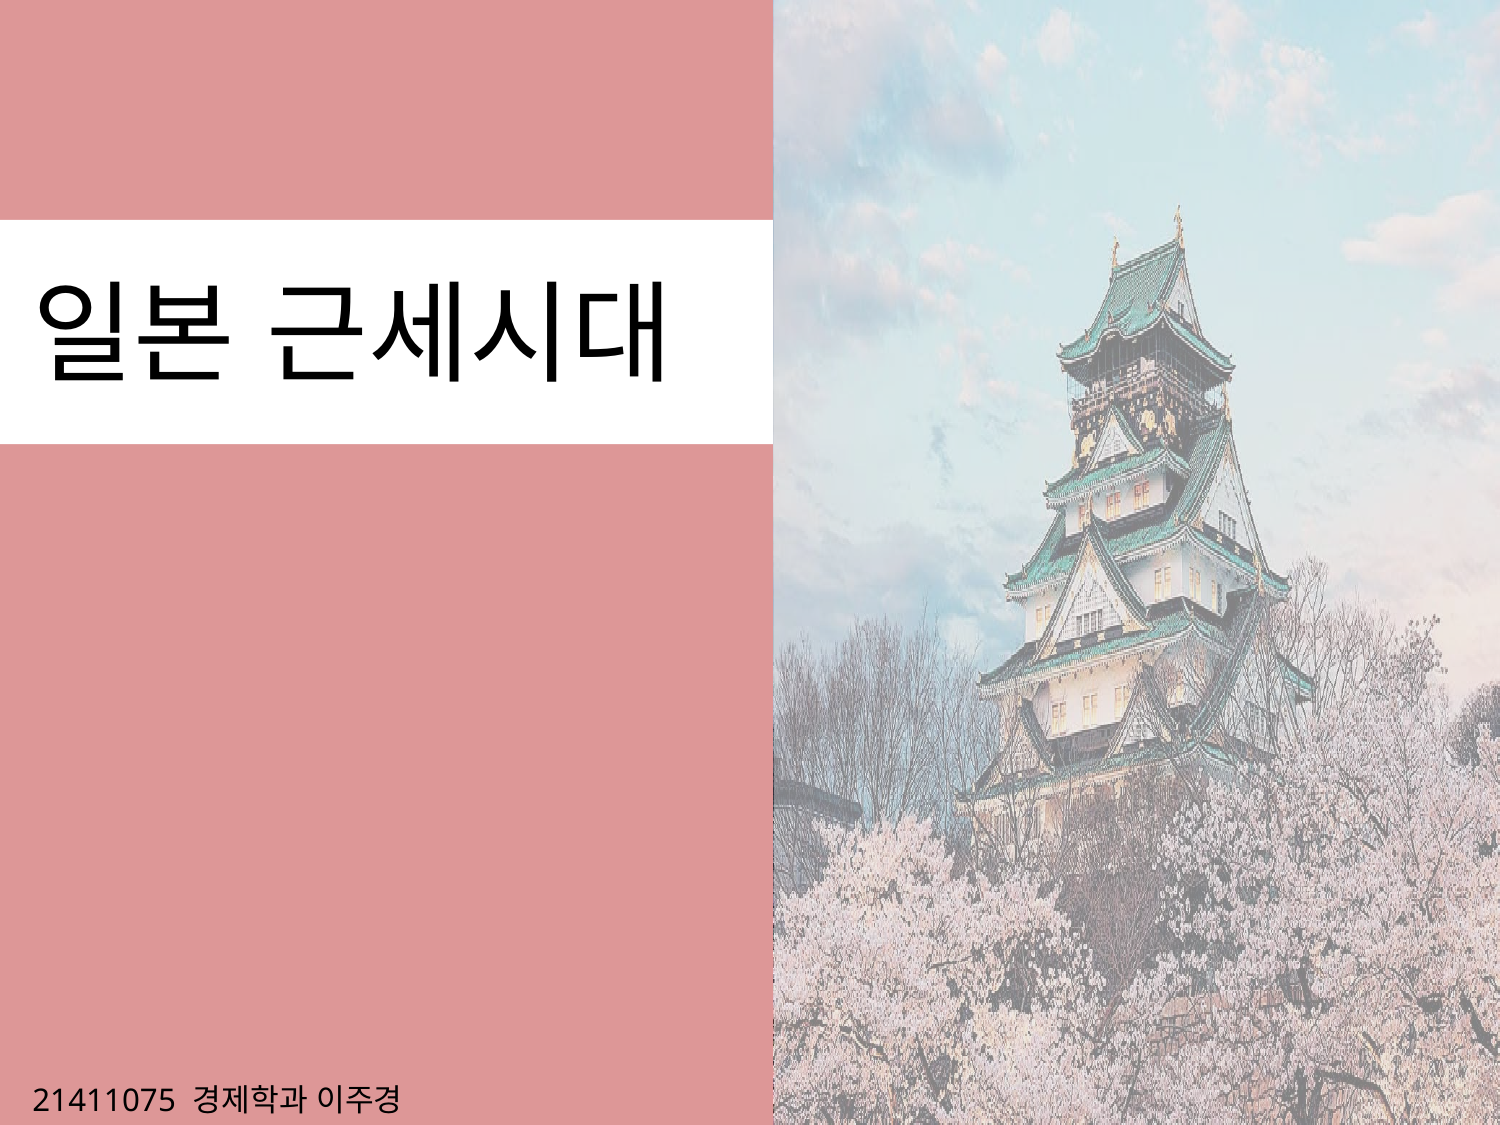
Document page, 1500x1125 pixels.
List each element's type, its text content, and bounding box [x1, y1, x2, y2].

text_box 21411075 경제학과 이주경 [17, 1072, 591, 1125]
text_box [0, 0, 1500, 1125]
text_box 일본 근세시대 [17, 255, 727, 403]
